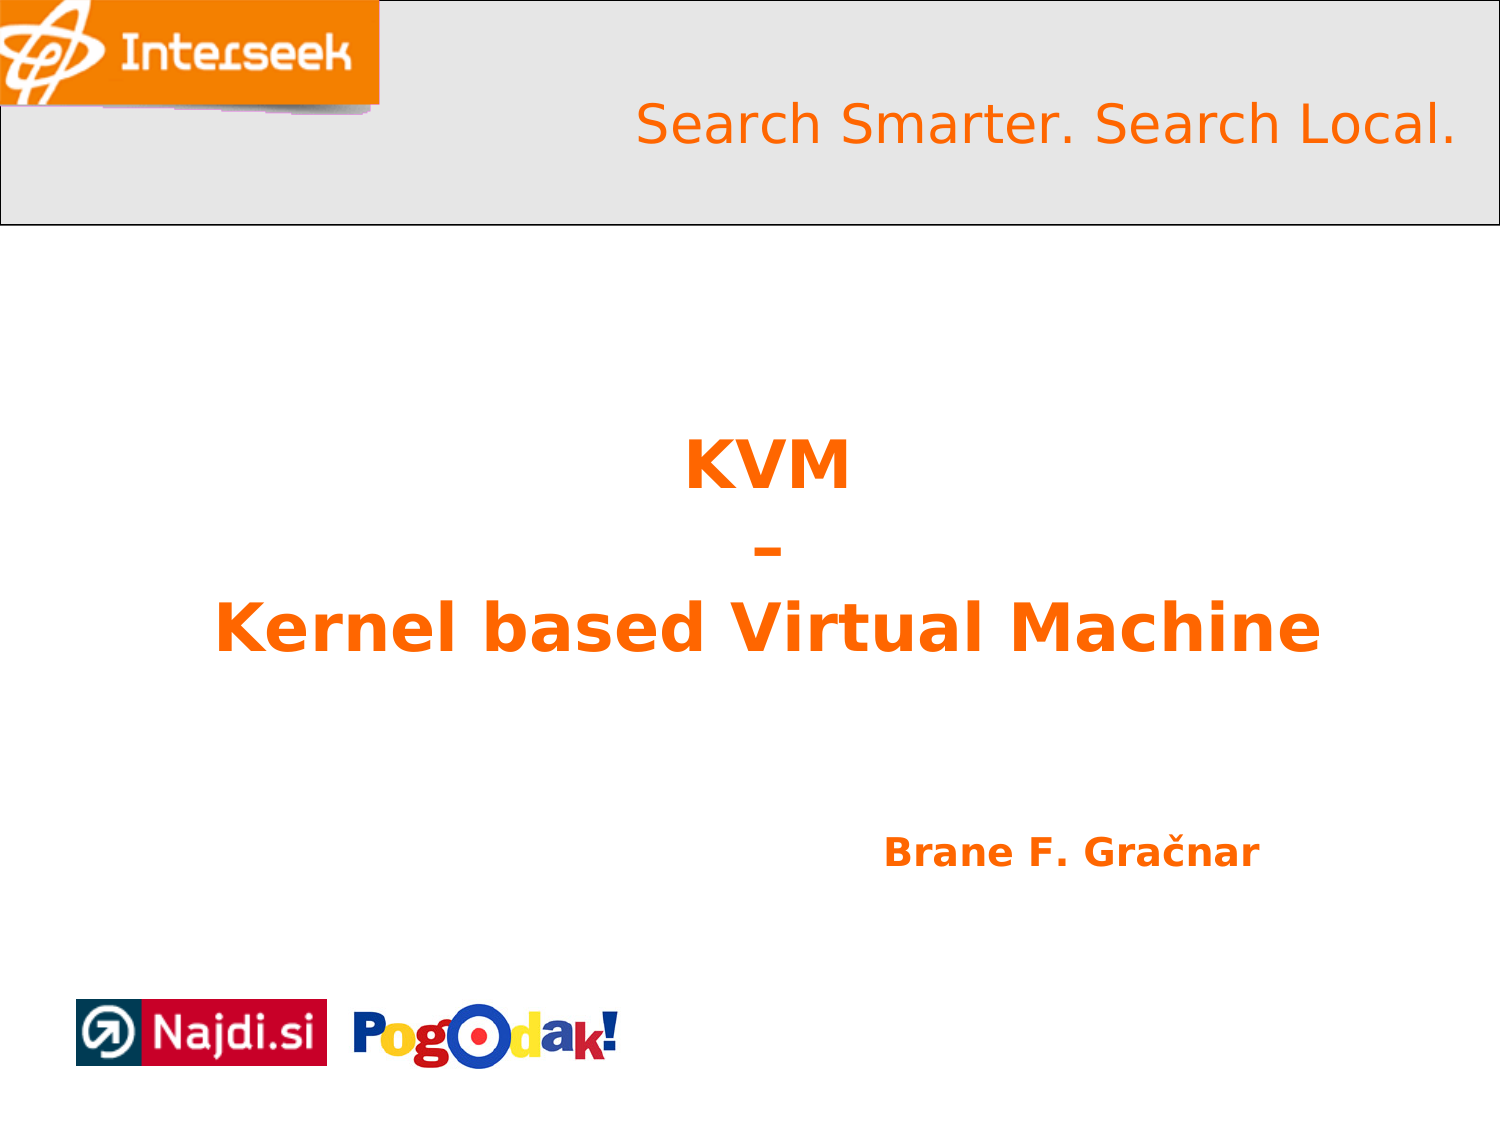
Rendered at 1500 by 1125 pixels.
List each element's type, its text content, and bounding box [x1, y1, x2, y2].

text_box Brane F. Gračnar [152, 824, 1276, 943]
picture [82, 1005, 135, 1059]
title Search Smarter. Search Local. [430, 31, 1459, 220]
list KVM – Kernel based Virtual Machine [100, 338, 1437, 669]
picture [0, 0, 410, 120]
text_box [0, 0, 1500, 225]
picture [142, 999, 327, 1066]
picture [348, 999, 621, 1073]
